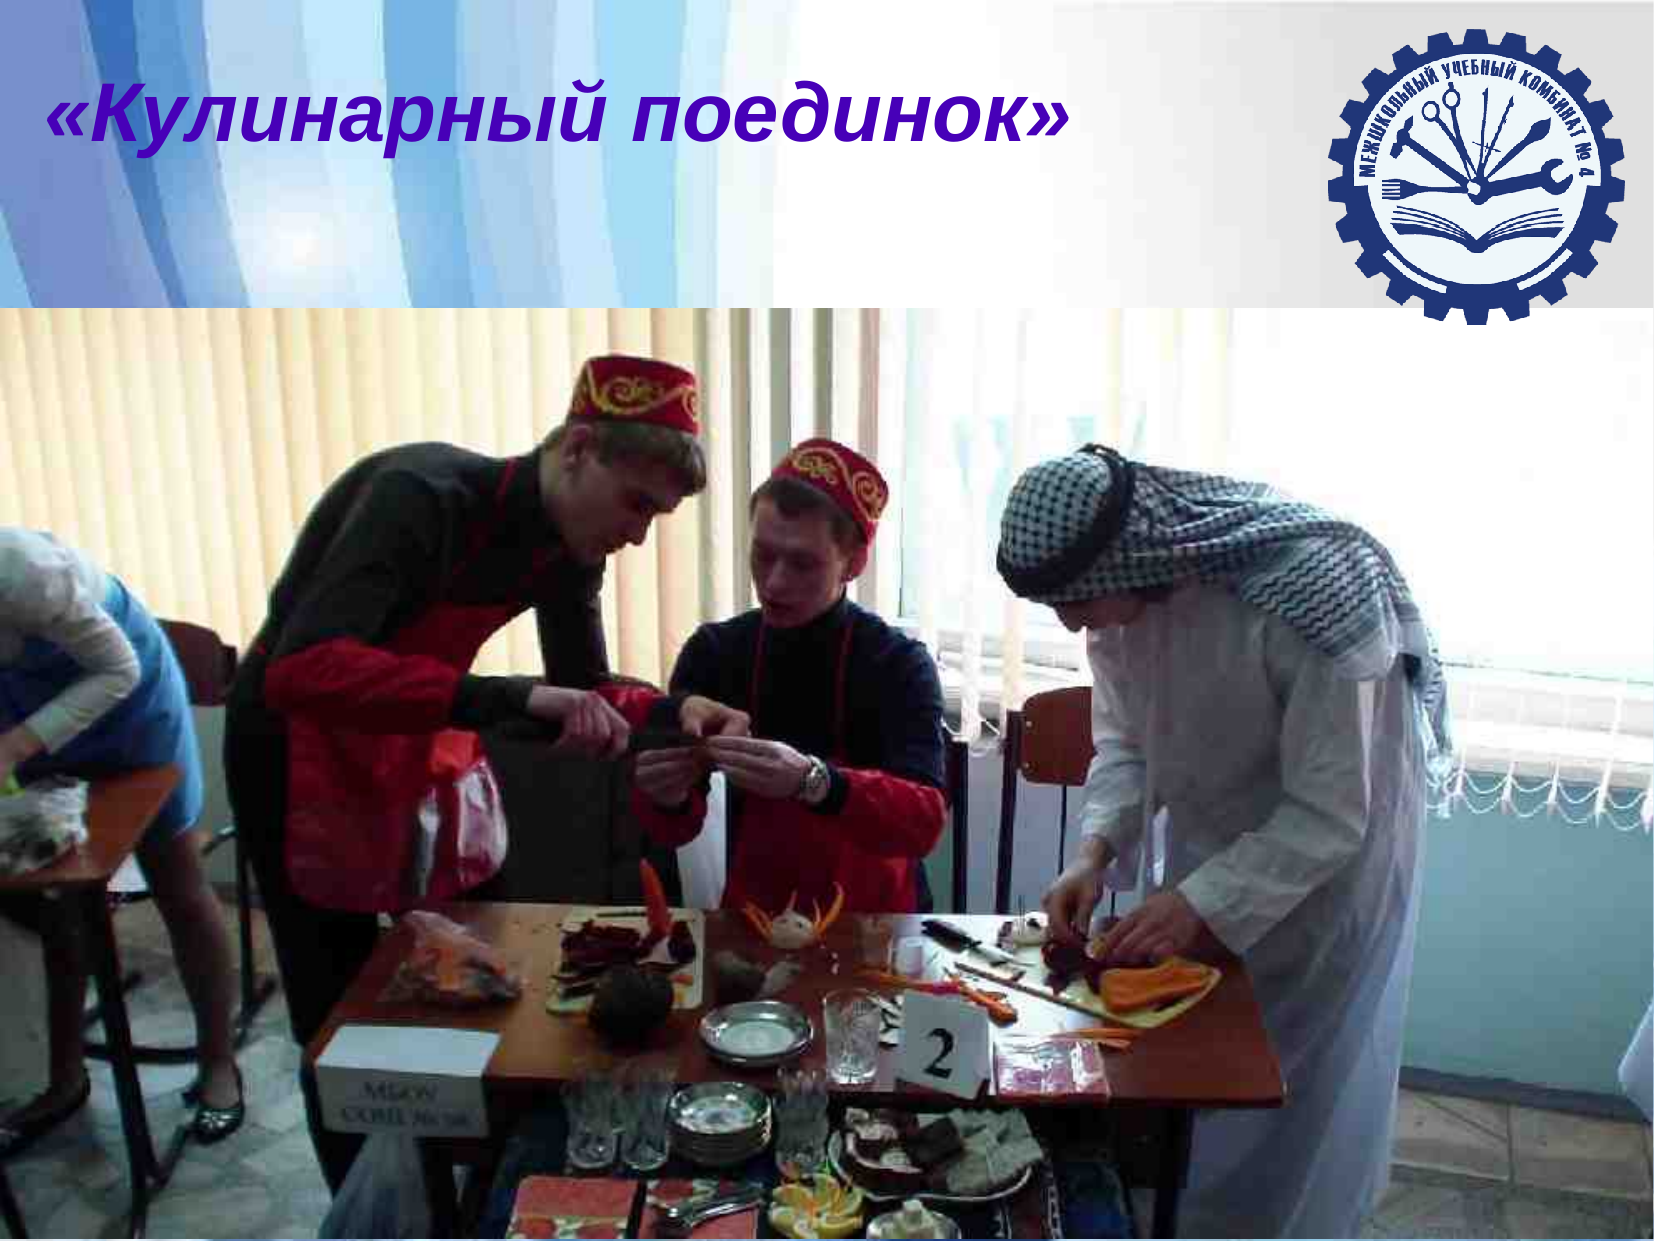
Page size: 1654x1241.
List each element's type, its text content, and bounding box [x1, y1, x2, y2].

text_box «Кулинарный поединок» [29, 59, 1328, 167]
picture [0, 0, 1654, 1241]
